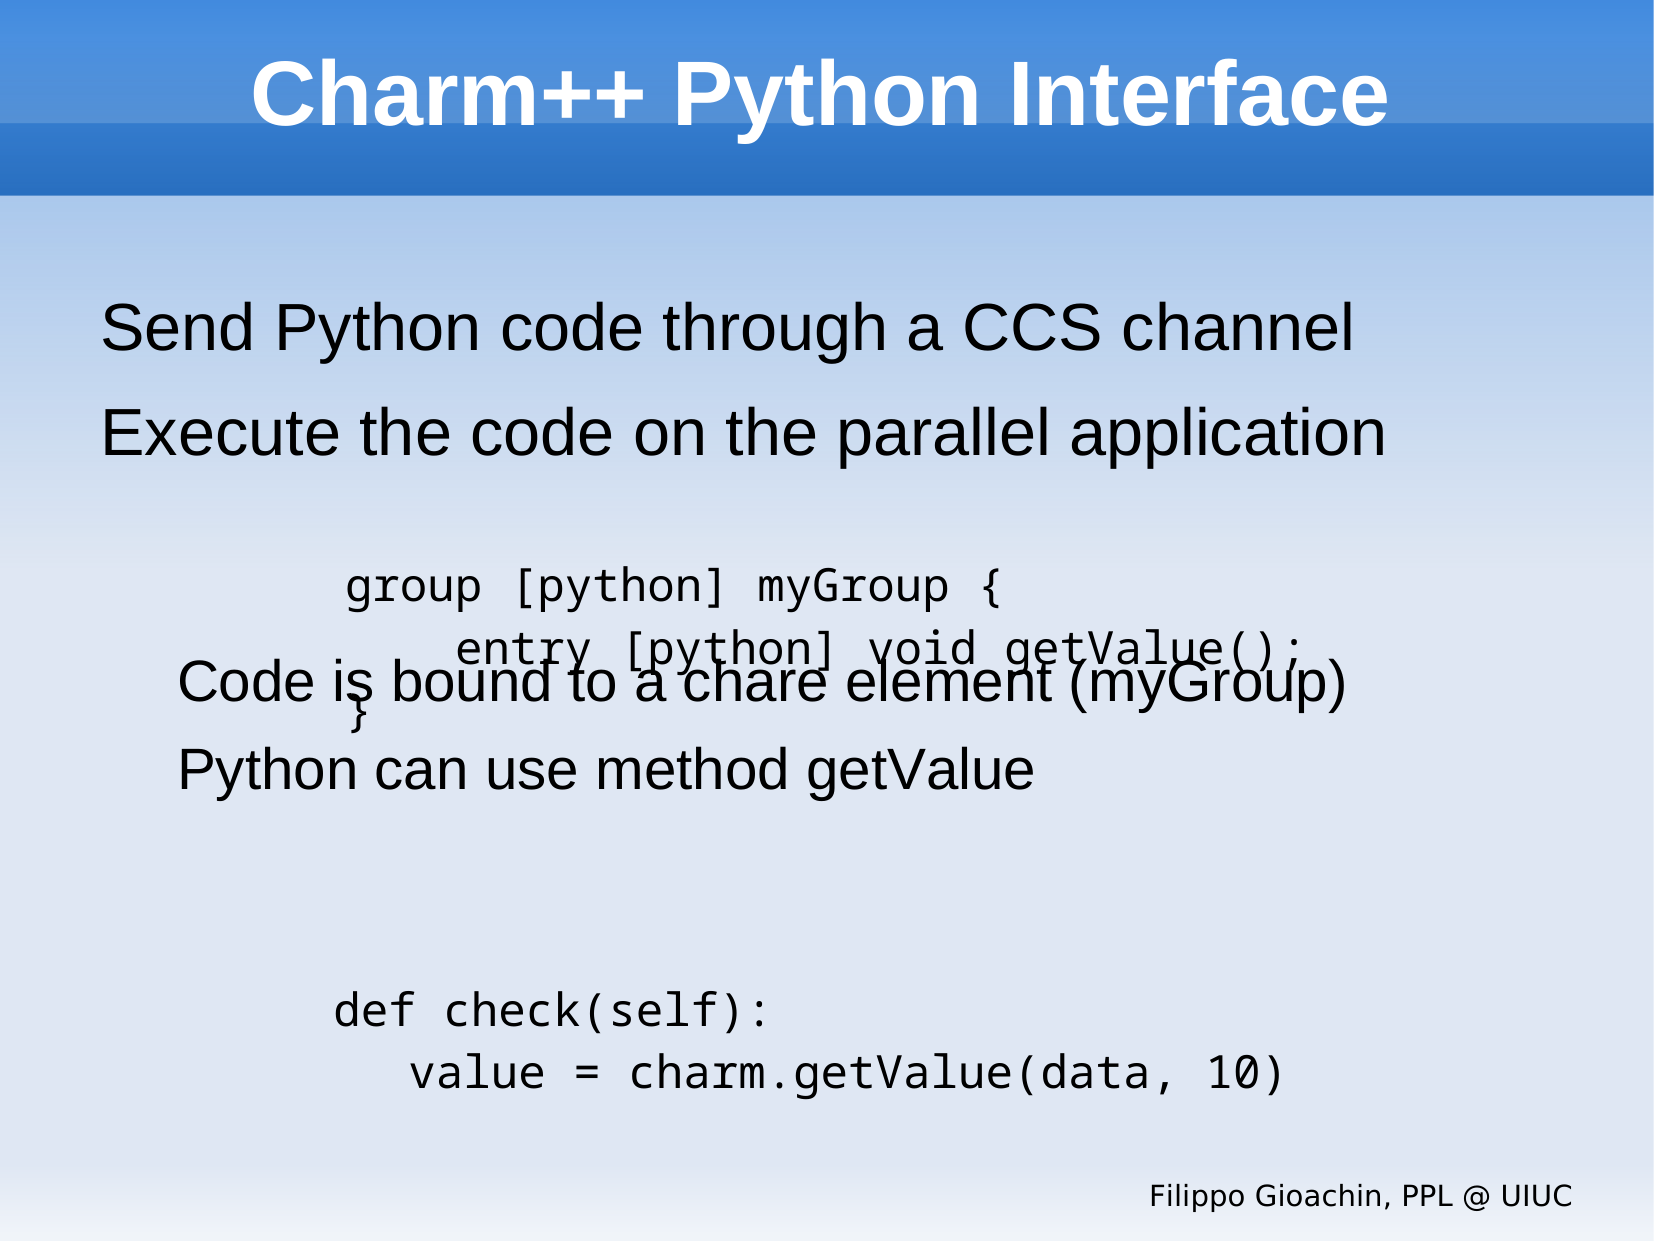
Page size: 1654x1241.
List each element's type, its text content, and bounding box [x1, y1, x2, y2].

title Charm++ Python Interface [76, 0, 1565, 208]
picture [0, 0, 1654, 1241]
list Send Python code through a CCS channel Execute the code on the parallel application Code is bound to a chare element (myGroup) Python can use method getValue [82, 290, 1571, 1109]
text_box def check(self): value = charm.getValue(data, 10) [318, 970, 1304, 1092]
text_box group [python] myGroup { entry [python] void getValue(); } [330, 545, 1323, 721]
